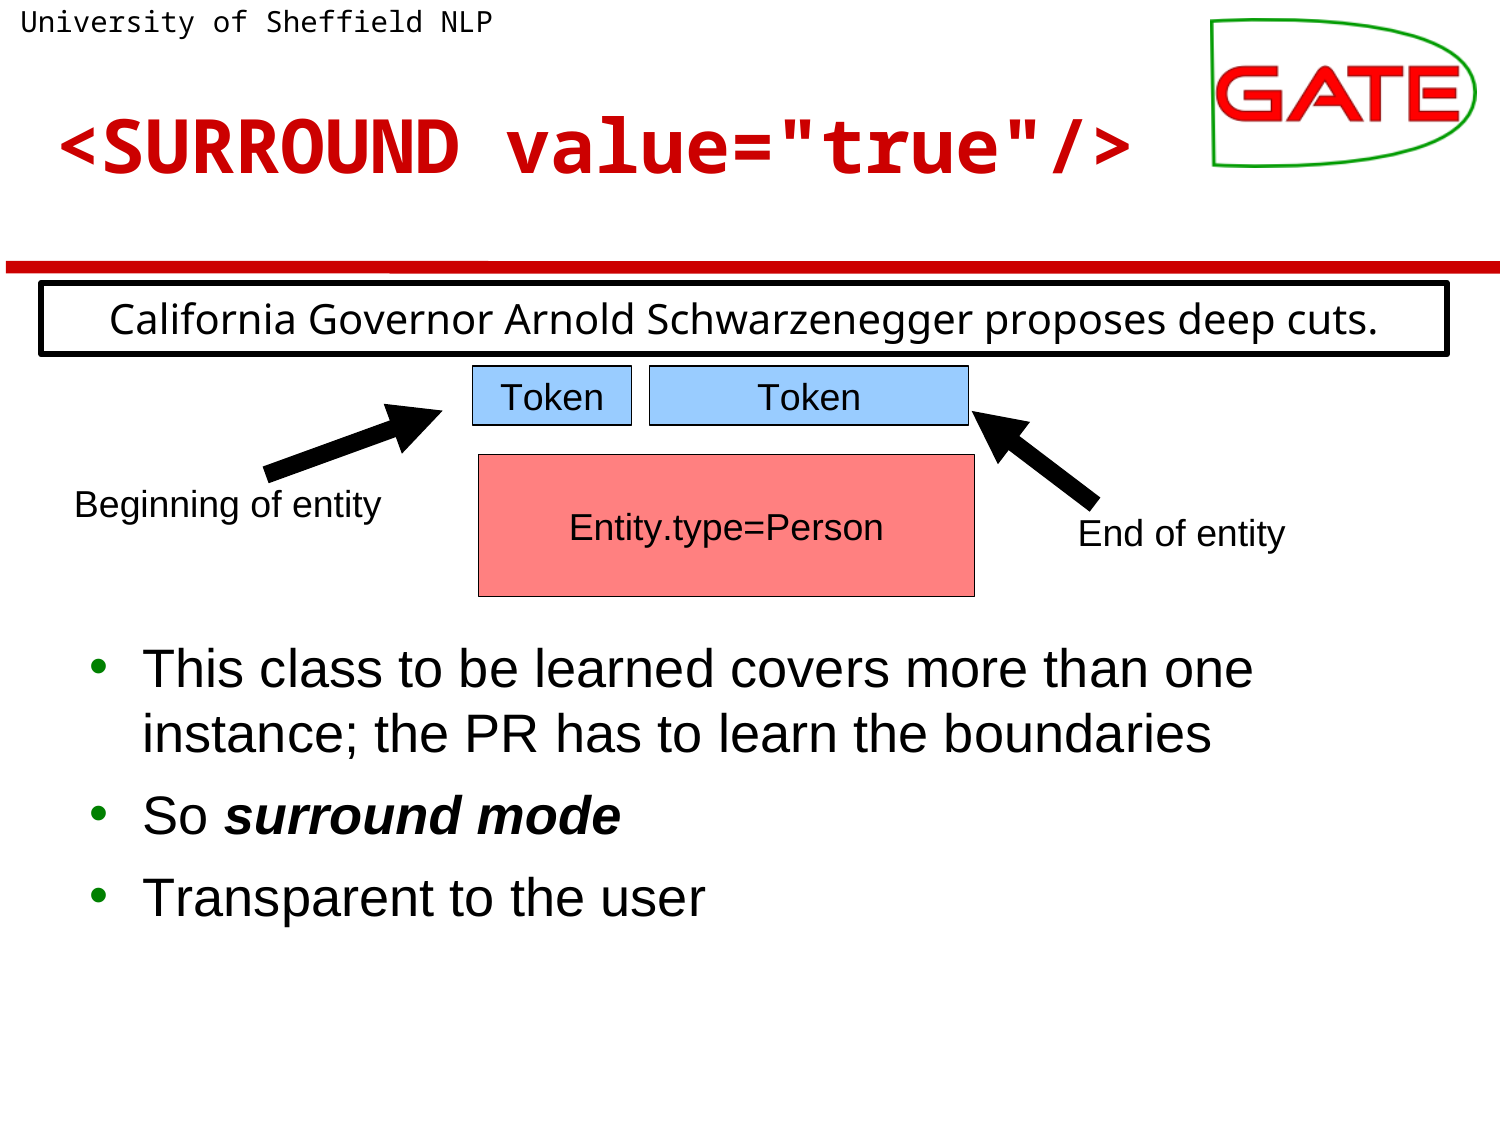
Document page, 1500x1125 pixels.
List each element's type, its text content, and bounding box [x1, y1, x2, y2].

text_box Token [649, 366, 969, 426]
title <SURROUND value="true"/> [41, 37, 1392, 254]
text_box Entity.type=Person [478, 454, 975, 597]
picture [1210, 18, 1477, 168]
text_box California Governor Arnold Schwarzenegger proposes deep cuts. [41, 282, 1447, 355]
text_box Token [472, 366, 632, 426]
text_box End of entity [1062, 502, 1388, 563]
text_box Beginning of entity [59, 472, 443, 578]
list This class to be learned covers more than one instance; the PR has to learn the boundaries So surround mode Transparent to the user [75, 625, 1426, 1034]
